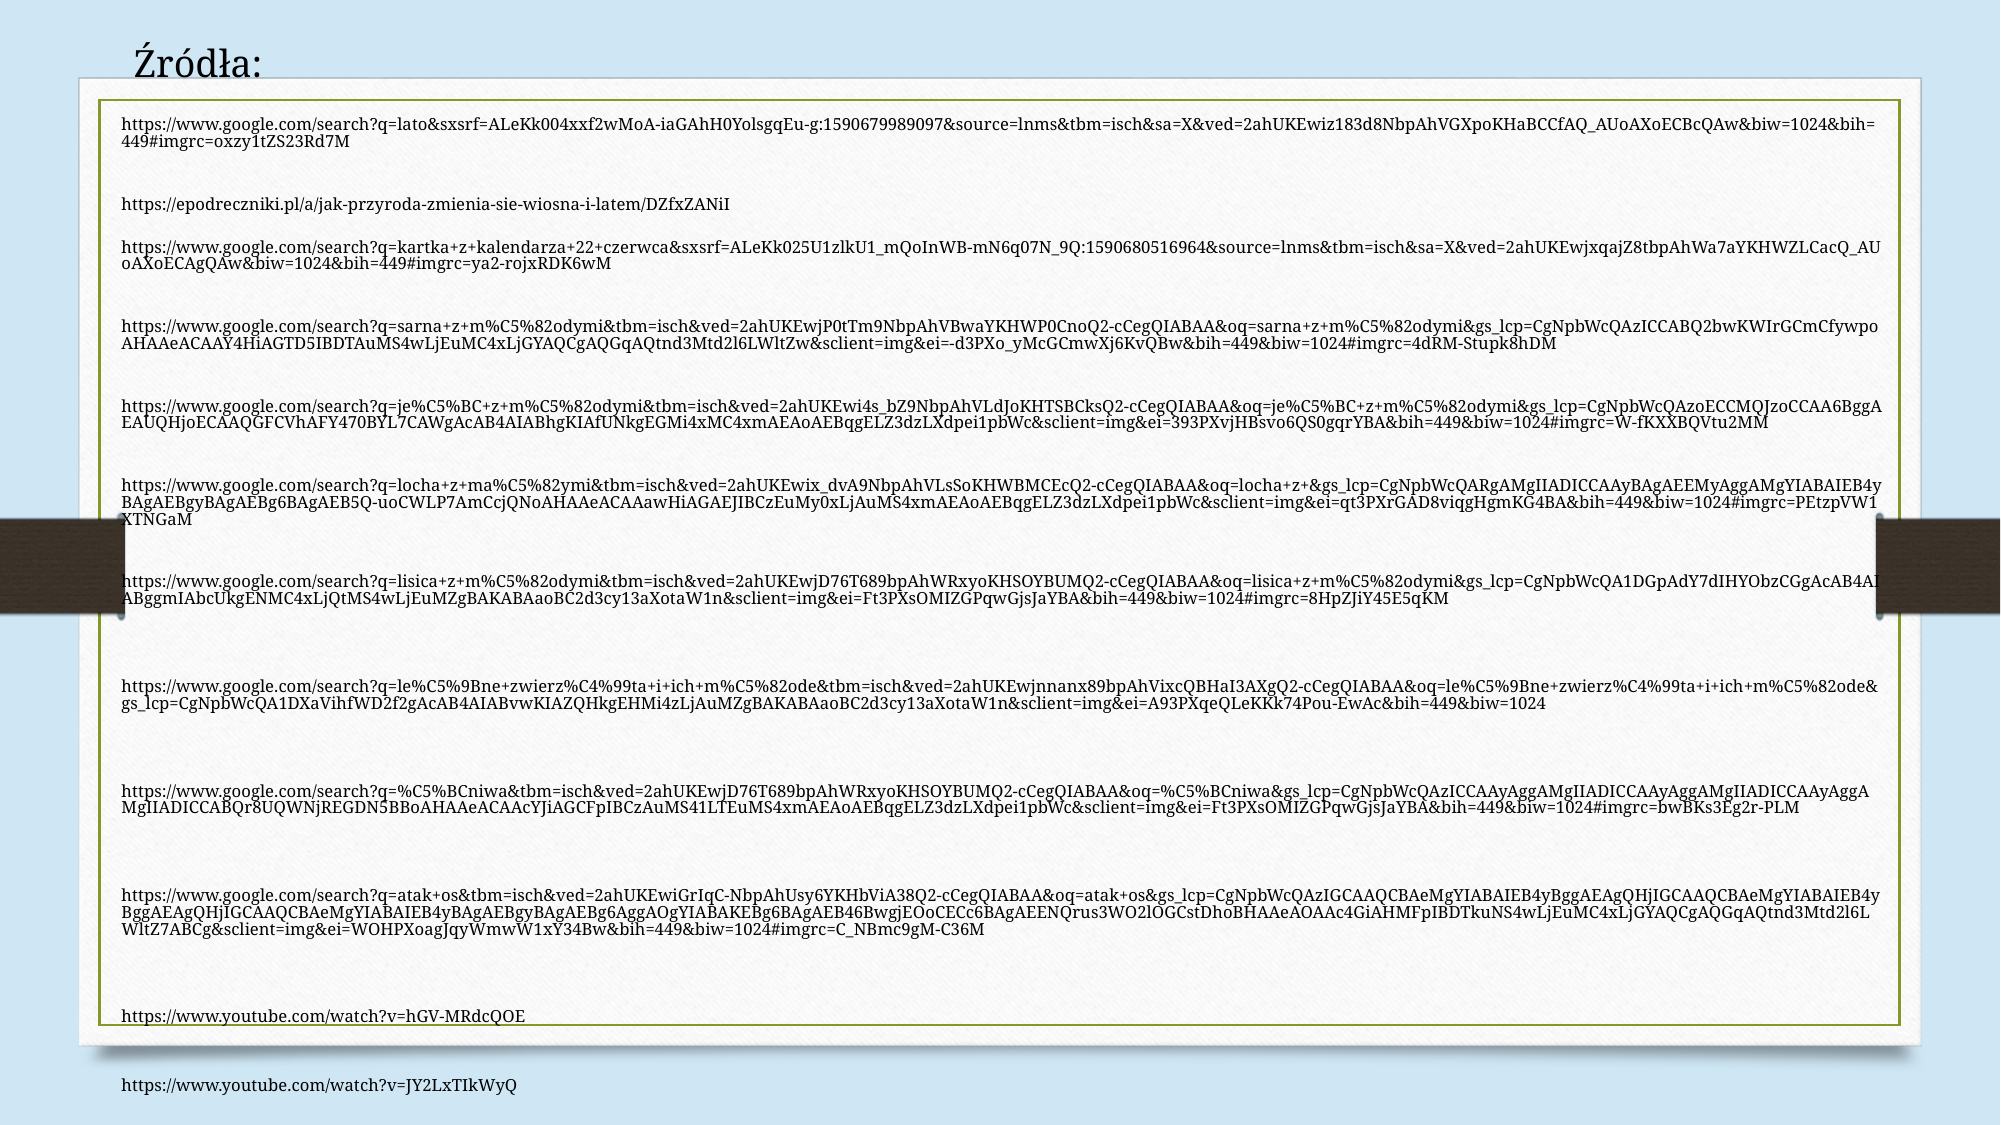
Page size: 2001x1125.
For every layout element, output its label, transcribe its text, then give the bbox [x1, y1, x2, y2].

picture [0, 0, 2001, 1125]
text_box https://www.google.com/search?q=lato&sxsrf=ALeKk004xxf2wMoA-iaGAhH0YolsgqEu-g:1590679989097&source=lnms&tbm=isch&sa=X&ved=2ahUKEwiz183d8NbpAhVGXpoKHaBCCfAQ_AUoAXoECBcQAw&biw=1024&bih=449#imgrc=oxzy1tZS23Rd7M https://epodreczniki.pl/a/jak-przyroda-zmienia-sie-wiosna-i-latem/DZfxZANiI https://www.google.com/search?q=kartka+z+kalendarza+22+czerwca&sxsrf=ALeKk025U1zlkU1_mQoInWB-mN6q07N_9Q:1590680516964&source=lnms&tbm=isch&sa=X&ved=2ahUKEwjxqajZ8tbpAhWa7aYKHWZLCacQ_AUoAXoECAgQAw&biw=1024&bih=449#imgrc=ya2-rojxRDK6wM https://www.google.com/search?q=sarna+z+m%C5%82odymi&tbm=isch&ved=2ahUKEwjP0tTm9NbpAhVBwaYKHWP0CnoQ2-cCegQIABAA&oq=sarna+z+m%C5%82odymi&gs_lcp=CgNpbWcQAzICCABQ2bwKWIrGCmCfywpoAHAAeACAAY4HiAGTD5IBDTAuMS4wLjEuMC4xLjGYAQCgAQGqAQtnd3Mtd2l6LWltZw&sclient=img&ei=-d3PXo_yMcGCmwXj6KvQBw&bih=449&biw=1024#imgrc=4dRM-Stupk8hDM https://www.google.com/search?q=je%C5%BC+z+m%C5%82odymi&tbm=isch&ved=2ahUKEwi4s_bZ9NbpAhVLdJoKHTSBCksQ2-cCegQIABAA&oq=je%C5%BC+z+m%C5%82odymi&gs_lcp=CgNpbWcQAzoECCMQJzoCCAA6BggAEAUQHjoECAAQGFCVhAFY470BYL7CAWgAcAB4AIABhgKIAfUNkgEGMi4xMC4xmAEAoAEBqgELZ3dzLXdpei1pbWc&sclient=img&ei=393PXvjHBsvo6QS0gqrYBA&bih=449&biw=1024#imgrc=W-fKXXBQVtu2MM https://www.google.com/search?q=locha+z+ma%C5%82ymi&tbm=isch&ved=2ahUKEwix_dvA9NbpAhVLsSoKHWBMCEcQ2-cCegQIABAA&oq=locha+z+&gs_lcp=CgNpbWcQARgAMgIIADICCAAyBAgAEEMyAggAMgYIABAIEB4yBAgAEBgyBAgAEBg6BAgAEB5Q-uoCWLP7AmCcjQNoAHAAeACAAawHiAGAEJIBCzEuMy0xLjAuMS4xmAEAoAEBqgELZ3dzLXdpei1pbWc&sclient=img&ei=qt3PXrGAD8viqgHgmKG4BA&bih=449&biw=1024#imgrc=PEtzpVW1XTNGaM https://www.google.com/search?q=lisica+z+m%C5%82odymi&tbm=isch&ved=2ahUKEwjD76T689bpAhWRxyoKHSOYBUMQ2-cCegQIABAA&oq=lisica+z+m%C5%82odymi&gs_lcp=CgNpbWcQA1DGpAdY7dIHYObzCGgAcAB4AIABggmIAbcUkgENMC4xLjQtMS4wLjEuMZgBAKABAaoBC2d3cy13aXotaW1n&sclient=img&ei=Ft3PXsOMIZGPqwGjsJaYBA&bih=449&biw=1024#imgrc=8HpZJiY45E5qKM https://www.google.com/search?q=le%C5%9Bne+zwierz%C4%99ta+i+ich+m%C5%82ode&tbm=isch&ved=2ahUKEwjnnanx89bpAhVixcQBHaI3AXgQ2-cCegQIABAA&oq=le%C5%9Bne+zwierz%C4%99ta+i+ich+m%C5%82ode&gs_lcp=CgNpbWcQA1DXaVihfWD2f2gAcAB4AIABvwKIAZQHkgEHMi4zLjAuMZgBAKABAaoBC2d3cy13aXotaW1n&sclient=img&ei=A93PXqeQLeKKk74Pou-EwAc&bih=449&biw=1024 https://www.google.com/search?q=%C5%BCniwa&tbm=isch&ved=2ahUKEwjD76T689bpAhWRxyoKHSOYBUMQ2-cCegQIABAA&oq=%C5%BCniwa&gs_lcp=CgNpbWcQAzICCAAyAggAMgIIADICCAAyAggAMgIIADICCAAyAggAMgIIADICCABQr8UQWNjREGDN5BBoAHAAeACAAcYJiAGCFpIBCzAuMS41LTEuMS4xmAEAoAEBqgELZ3dzLXdpei1pbWc&sclient=img&ei=Ft3PXsOMIZGPqwGjsJaYBA&bih=449&biw=1024#imgrc=bwBKs3Eg2r-PLM https://www.google.com/search?q=atak+os&tbm=isch&ved=2ahUKEwiGrIqC-NbpAhUsy6YKHbViA38Q2-cCegQIABAA&oq=atak+os&gs_lcp=CgNpbWcQAzIGCAAQCBAeMgYIABAIEB4yBggAEAgQHjIGCAAQCBAeMgYIABAIEB4yBggAEAgQHjIGCAAQCBAeMgYIABAIEB4yBAgAEBgyBAgAEBg6AggAOgYIABAKEBg6BAgAEB46BwgjEOoCECc6BAgAEENQrus3WO2lOGCstDhoBHAAeAOAAc4GiAHMFpIBDTkuNS4wLjEuMC4xLjGYAQCgAQGqAQtnd3Mtd2l6LWltZ7ABCg&sclient=img&ei=WOHPXoagJqyWmwW1xY34Bw&bih=449&biw=1024#imgrc=C_NBmc9gM-C36M https://www.youtube.com/watch?v=hGV-MRdcQOE https://www.youtube.com/watch?v=JY2LxTIkWyQ https://www.google.com/search?q=taniec+i+%C5%9Bpiew&sxsrf=ALeKk03AXYsV85wvHuAQyCzoLlbx_0xdZw:1590684675690&source=lnms&tbm=isch&sa=X&ved=2ahUKEwiZ76yYgtfpAhV3xMQBHXruCPUQ_AUoAXoECAkQAw&biw=1024&bih=449 [106, 106, 1901, 1125]
text_box Źródła: [119, 32, 569, 93]
